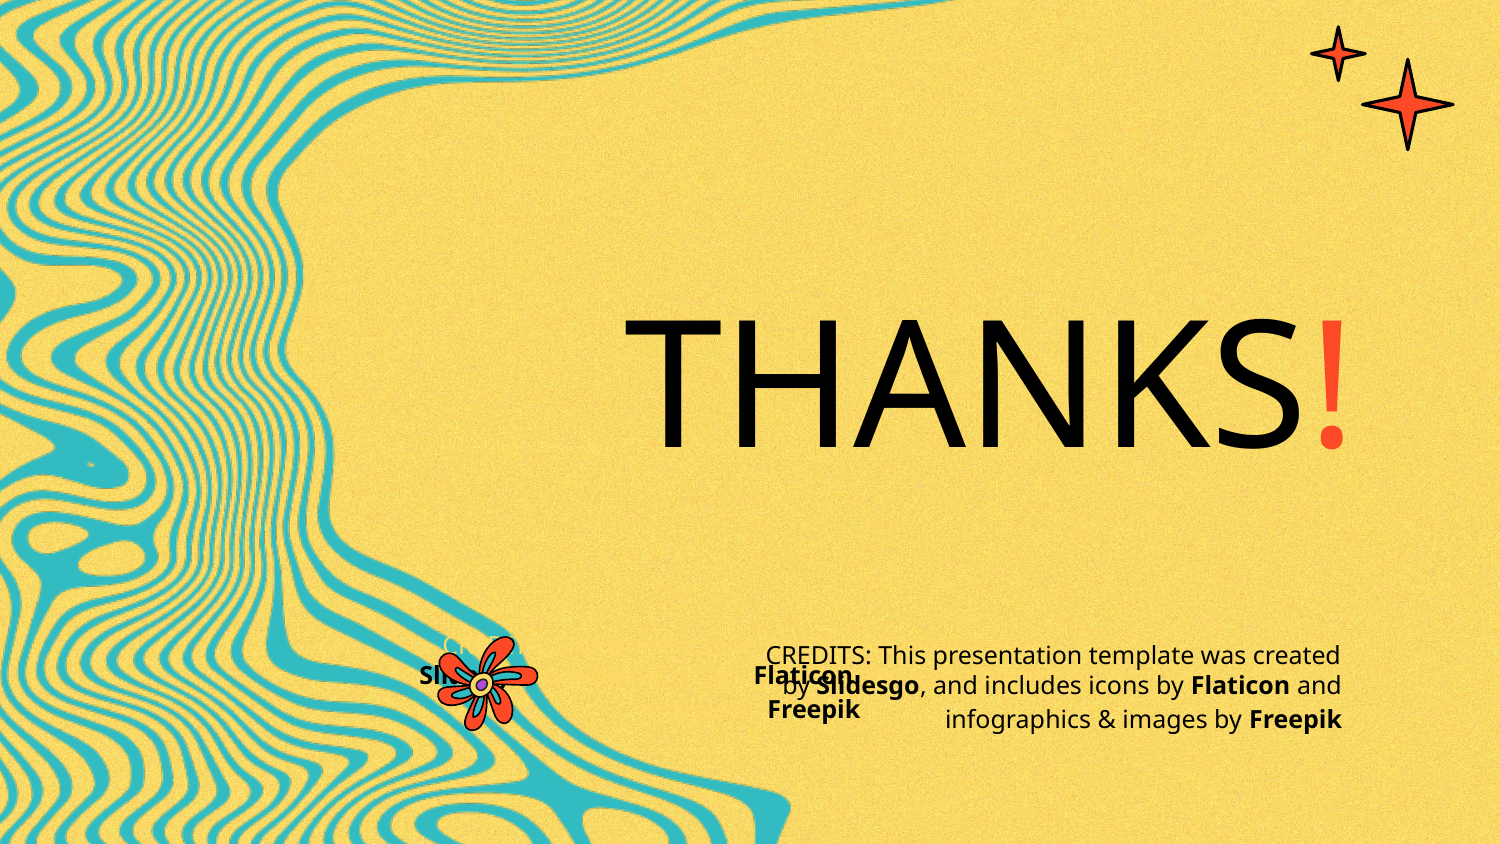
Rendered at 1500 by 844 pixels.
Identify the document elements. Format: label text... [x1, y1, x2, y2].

title THANKS! [270, 162, 1371, 592]
picture [0, 0, 1500, 844]
text_box [437, 636, 539, 732]
